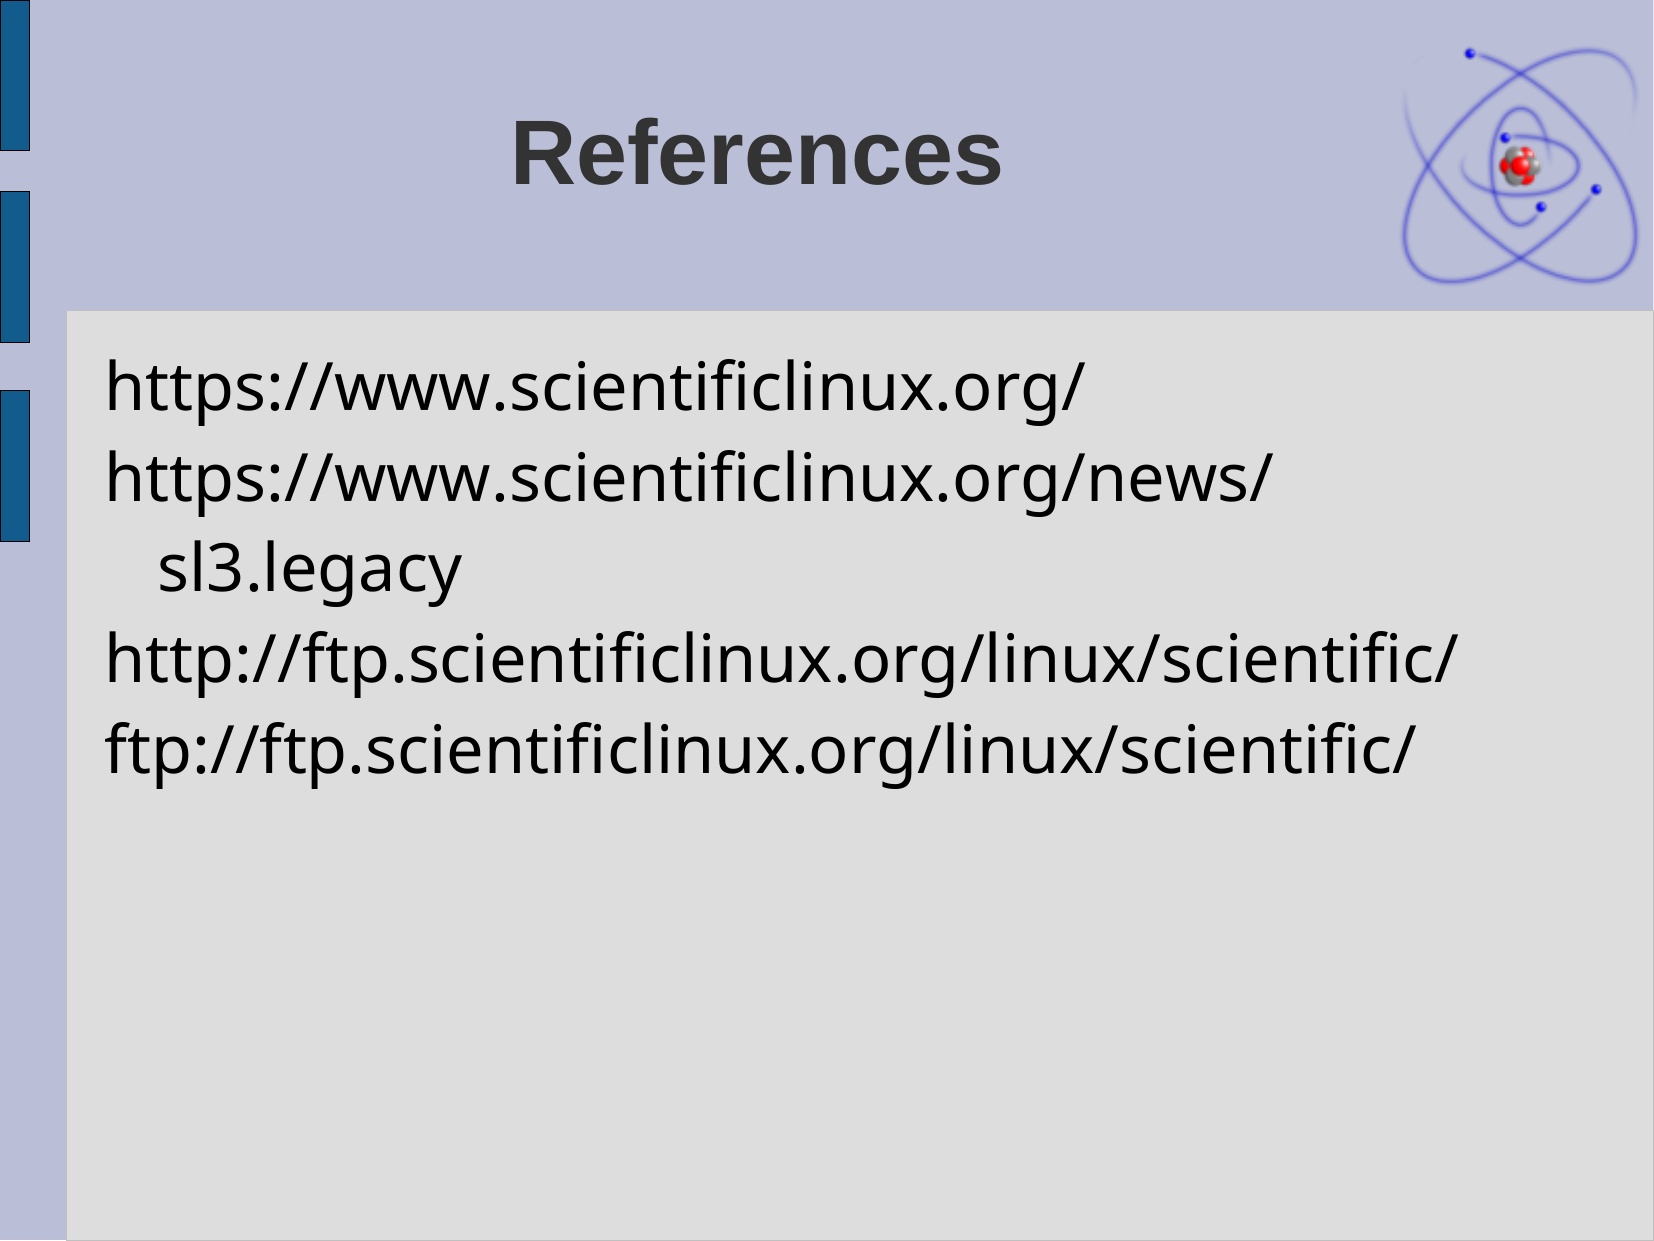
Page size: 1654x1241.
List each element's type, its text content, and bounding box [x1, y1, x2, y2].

title References [82, 49, 1387, 257]
picture [1387, 33, 1654, 301]
list https://www.scientificlinux.org/ https://www.scientificlinux.org/news/sl3.legacy http://ftp.scientificlinux.org/linux/scientific/ ftp://ftp.scientificlinux.org/linux/scientific/ [86, 339, 1576, 901]
